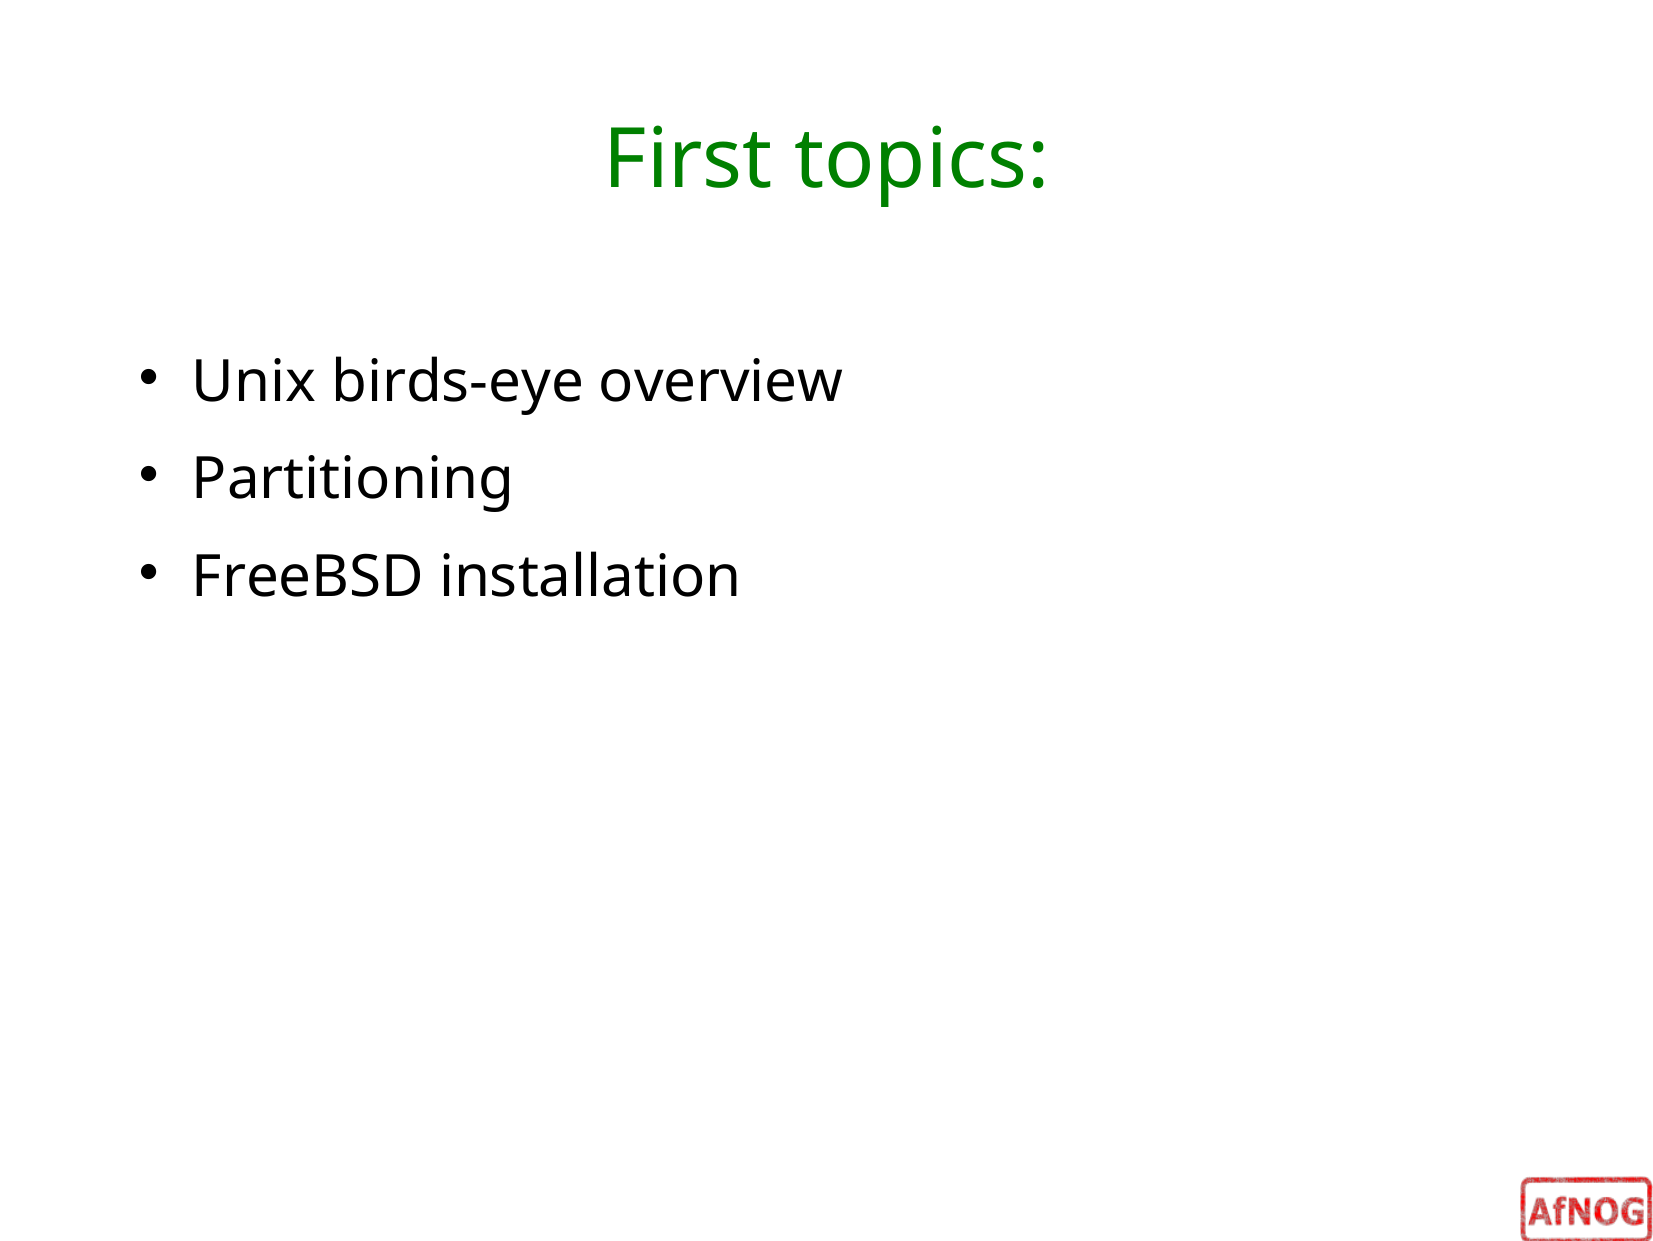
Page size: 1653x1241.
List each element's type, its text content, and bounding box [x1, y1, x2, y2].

text_box First topics: [121, 73, 1533, 241]
text_box Unix birds-eye overview Partitioning FreeBSD installation [121, 344, 1533, 1127]
picture [1519, 1175, 1653, 1241]
